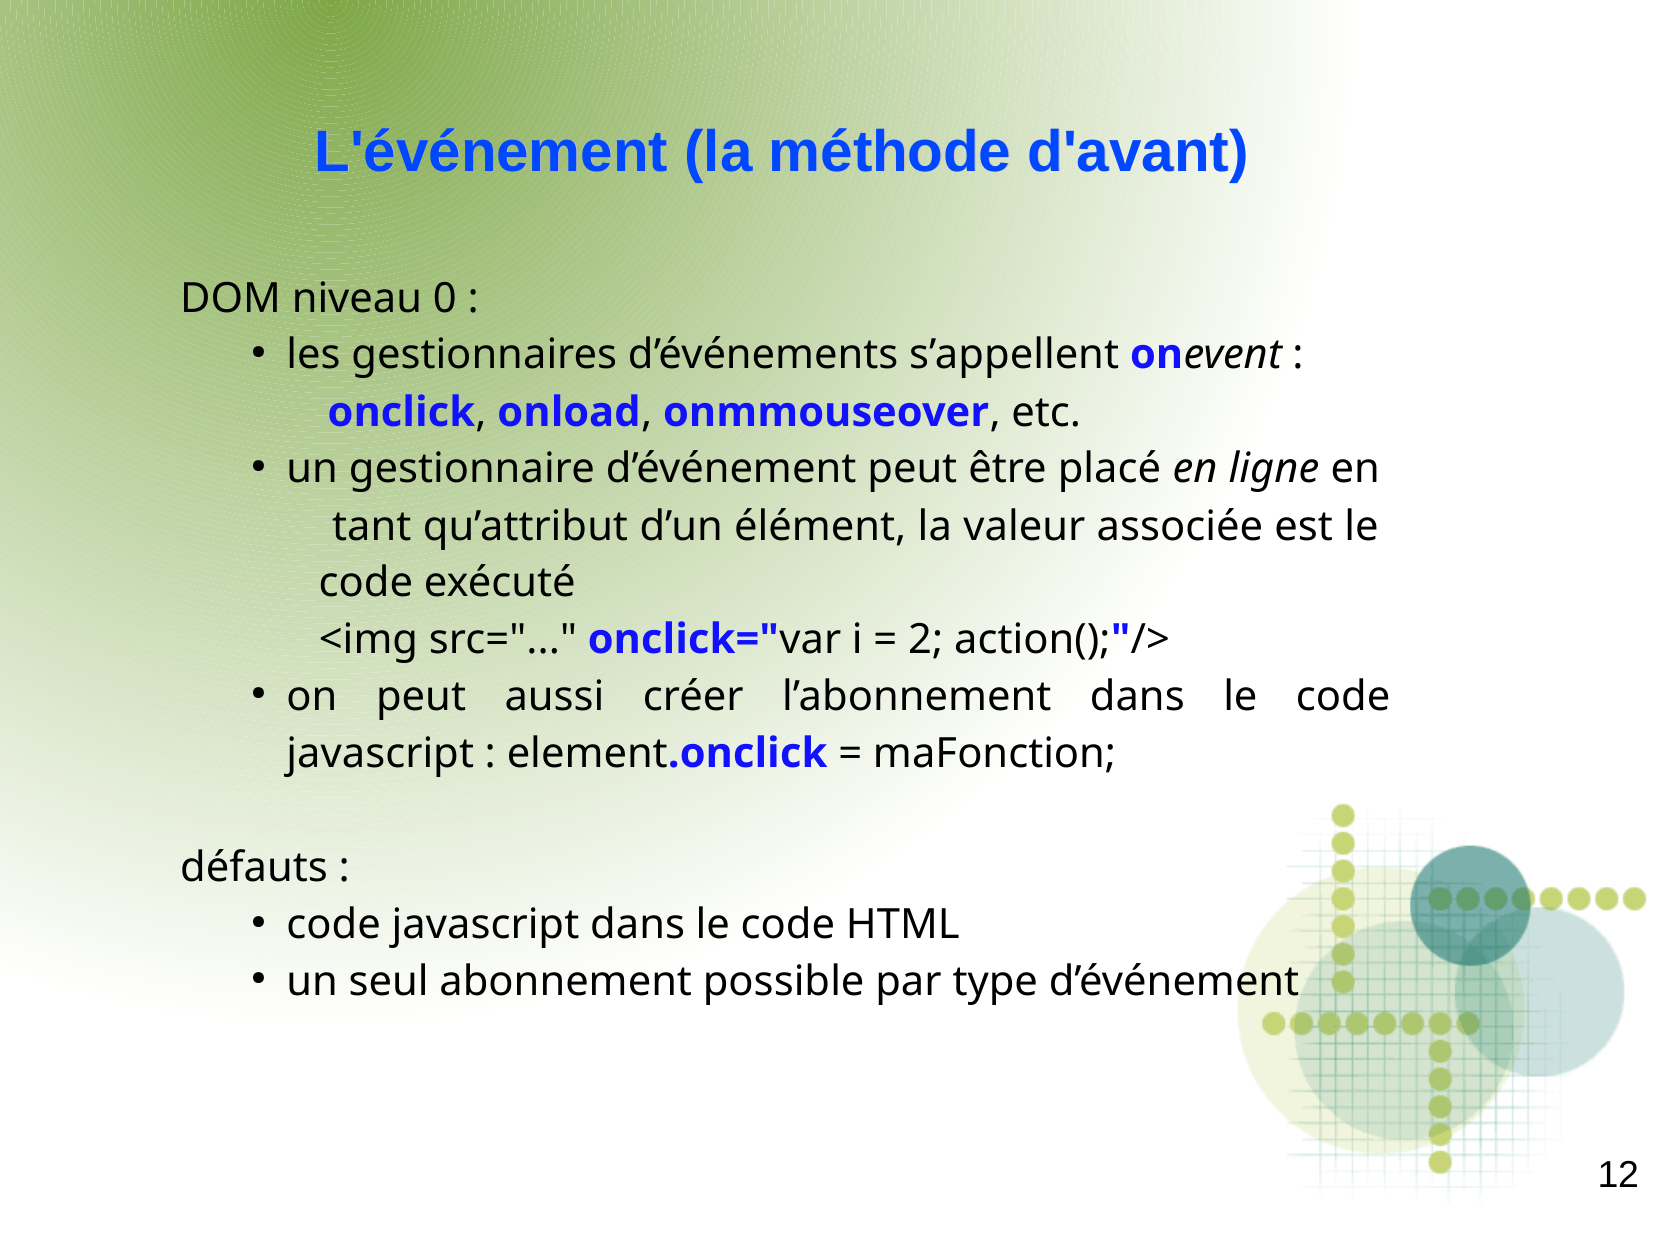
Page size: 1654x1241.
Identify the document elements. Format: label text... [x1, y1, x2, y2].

picture [1224, 792, 1654, 1211]
title L'événement (la méthode d'avant) [76, 47, 1489, 255]
text_box DOM niveau 0 : les gestionnaires d’événements s’appellent onevent : onclick, onload, onmmouseover, etc. un gestionnaire d’événement peut être placé en ligne en tant qu’attribut d’un élément, la valeur associée est le code exécuté <img src="..." onclick="var i = 2; action();"/> on peut aussi créer l’abonnement dans le code javascript : element.onclick = maFonction; défauts : code javascript dans le code HTML un seul abonnement possible par type d’événement [165, 259, 1406, 1075]
text_box <numéro> [1582, 1145, 1654, 1217]
